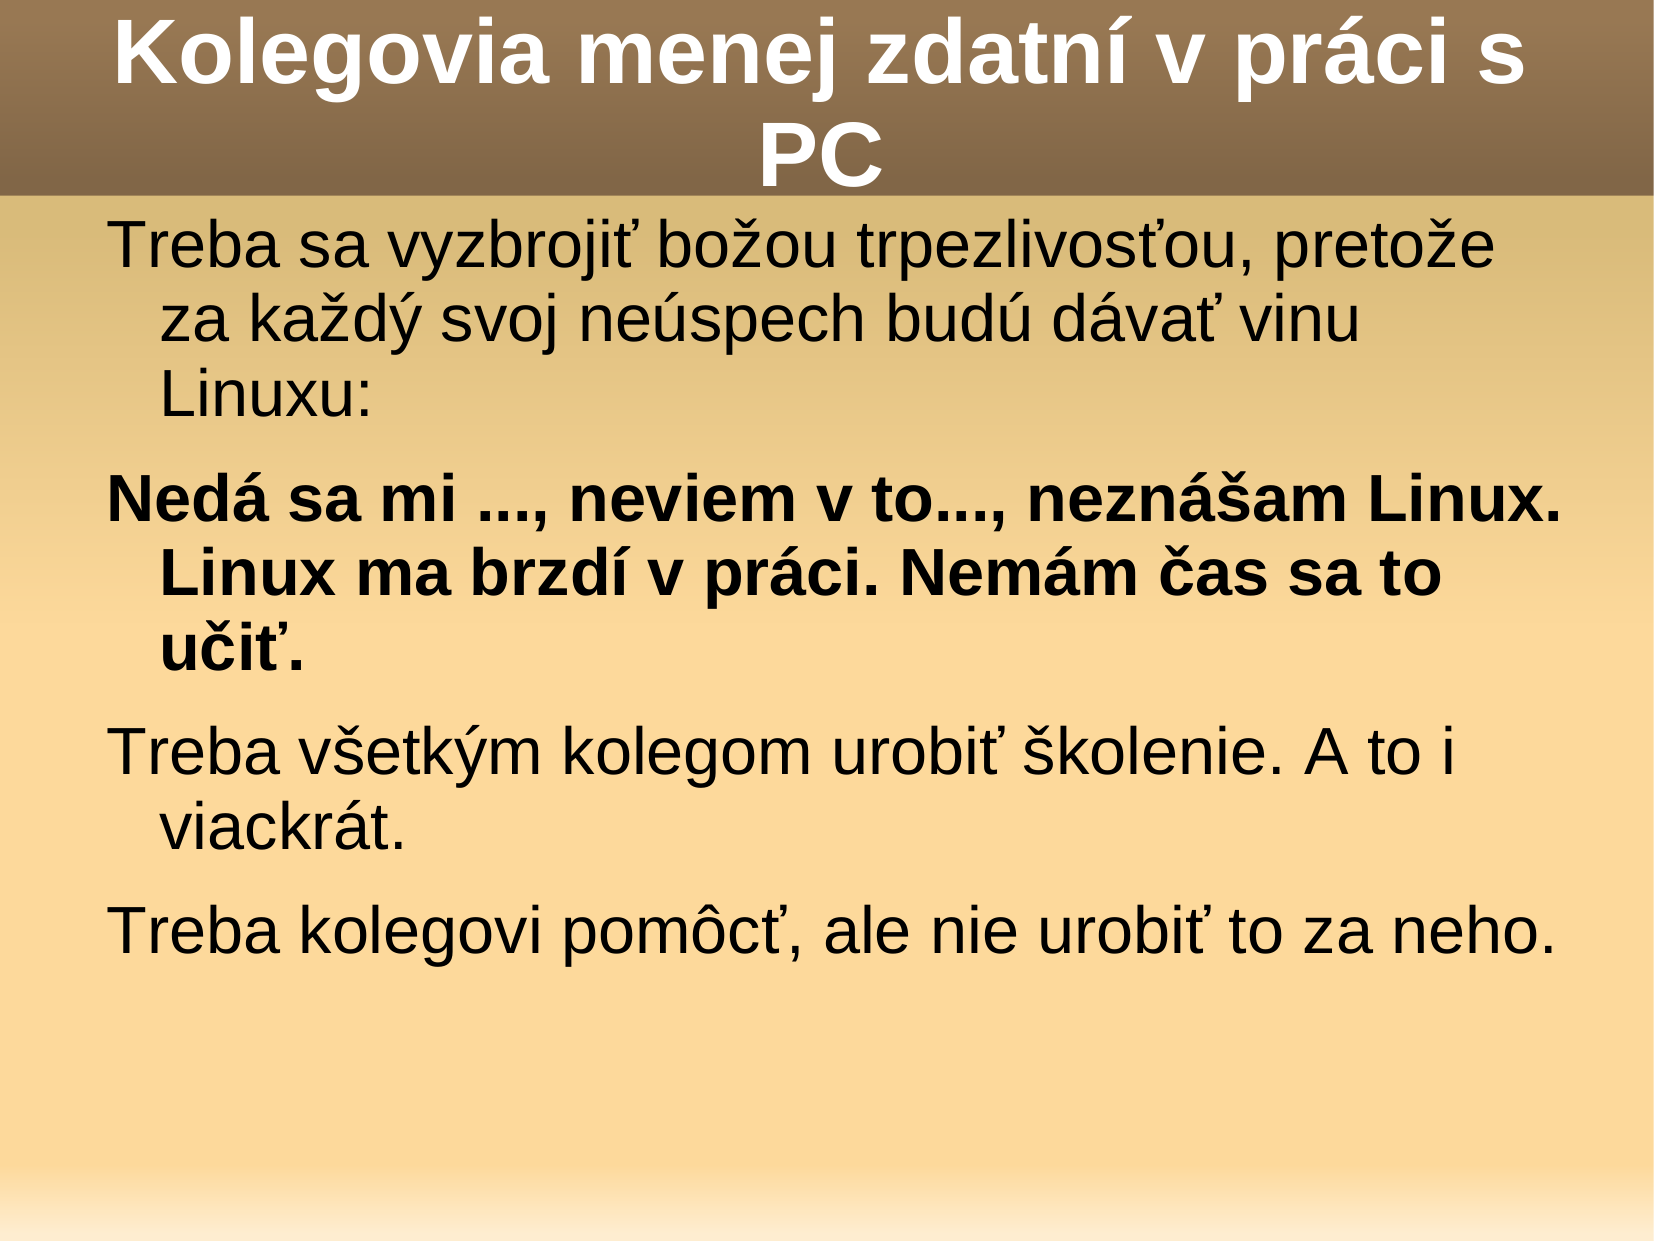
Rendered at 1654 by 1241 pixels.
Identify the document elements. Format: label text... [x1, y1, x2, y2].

picture [0, 0, 1654, 1241]
list Treba sa vyzbrojiť božou trpezlivosťou, pretože za každý svoj neúspech budú dávať vinu Linuxu: Nedá sa mi ..., neviem v to..., neznášam Linux. Linux ma brzdí v práci. Nemám čas sa to učiť. Treba všetkým kolegom urobiť školenie. A to i viackrát. Treba kolegovi pomôcť, ale nie urobiť to za neho. [88, 206, 1577, 1182]
title Kolegovia menej zdatní v práci s PC [76, 1, 1565, 207]
